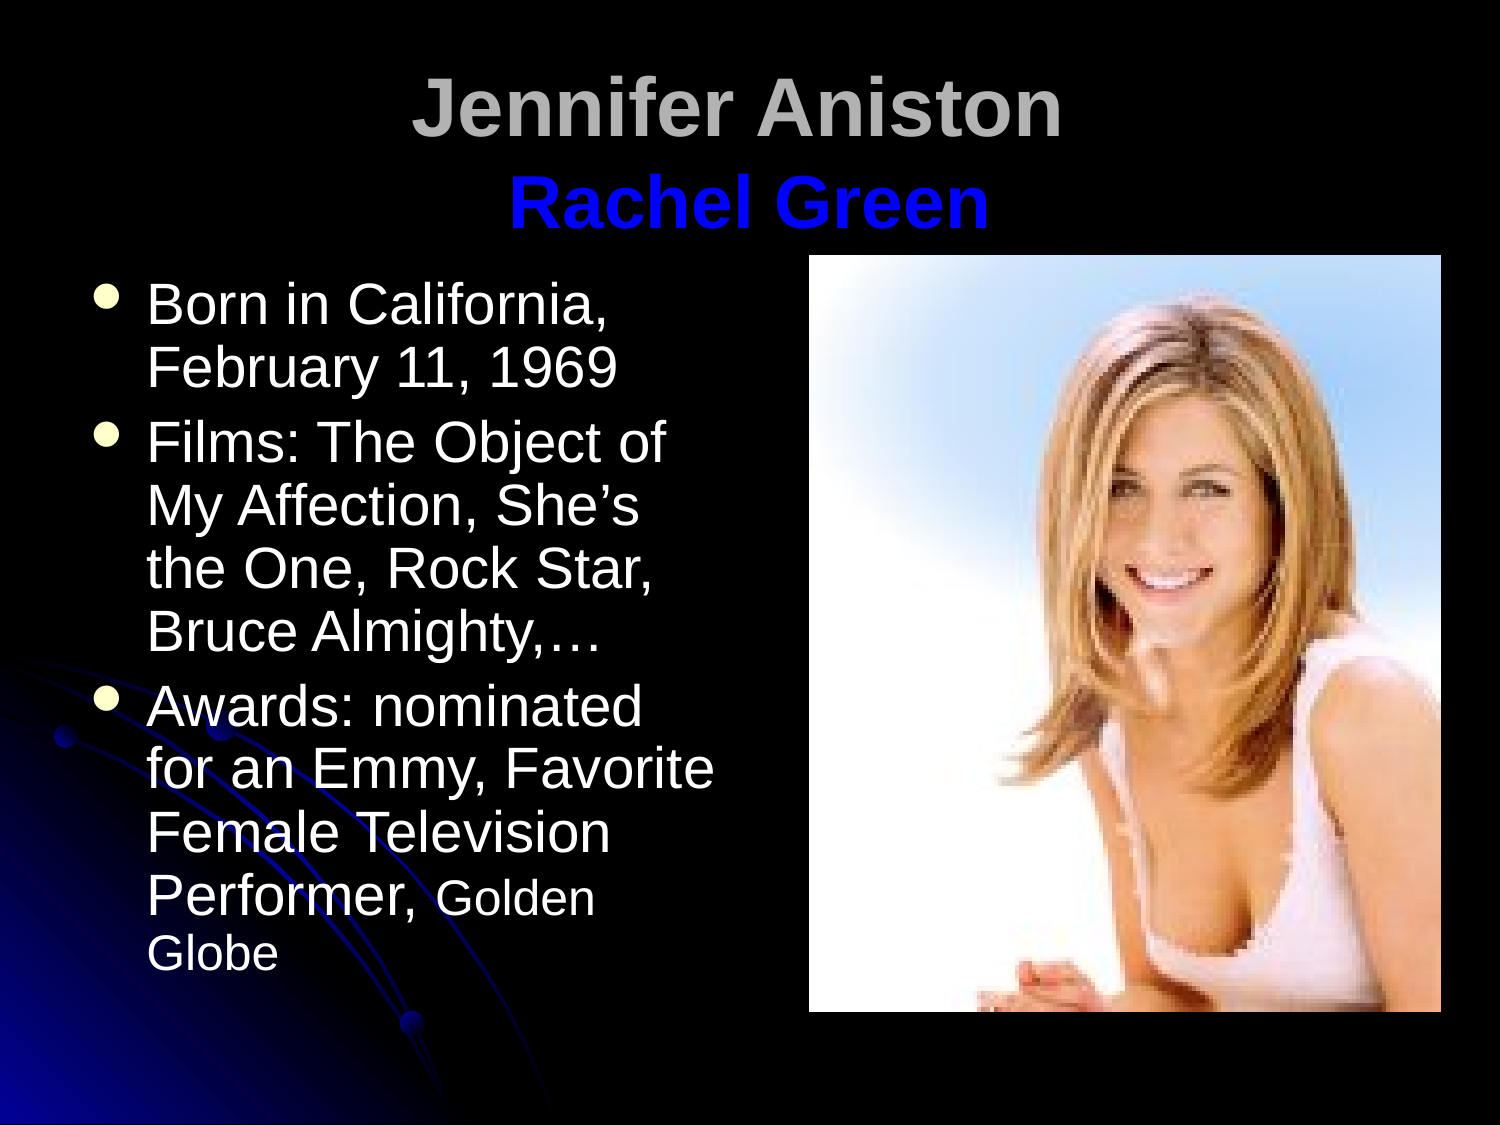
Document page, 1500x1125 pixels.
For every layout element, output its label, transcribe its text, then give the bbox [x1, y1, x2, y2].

picture [809, 255, 1441, 1012]
title Jennifer Aniston Rachel Green [75, 45, 1425, 233]
list Born in California, February 11, 1969 Films: The Object of My Affection, She’s the One, Rock Star, Bruce Almighty,… Awards: nominated for an Emmy, Favorite Female Television Performer, Golden Globe [75, 267, 738, 1035]
